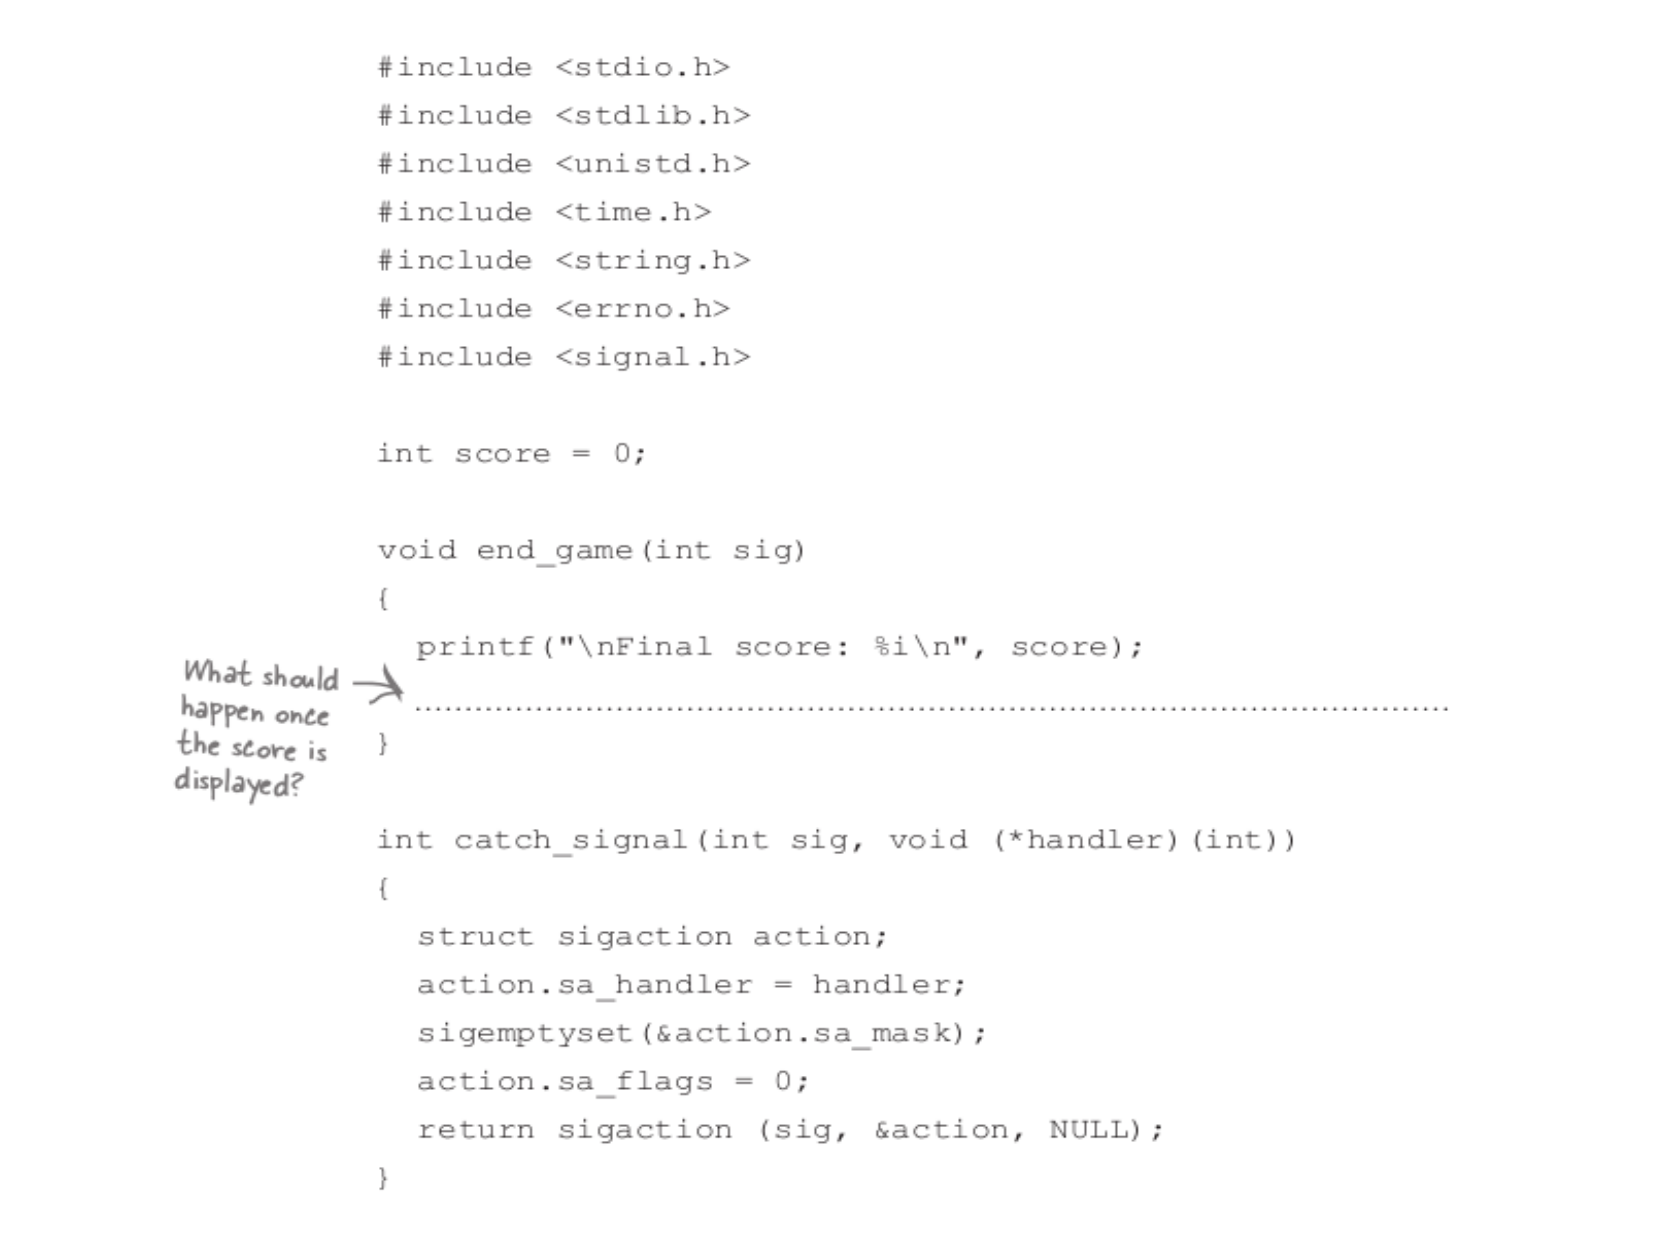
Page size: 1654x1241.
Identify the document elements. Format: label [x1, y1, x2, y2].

picture [141, 35, 1524, 1205]
